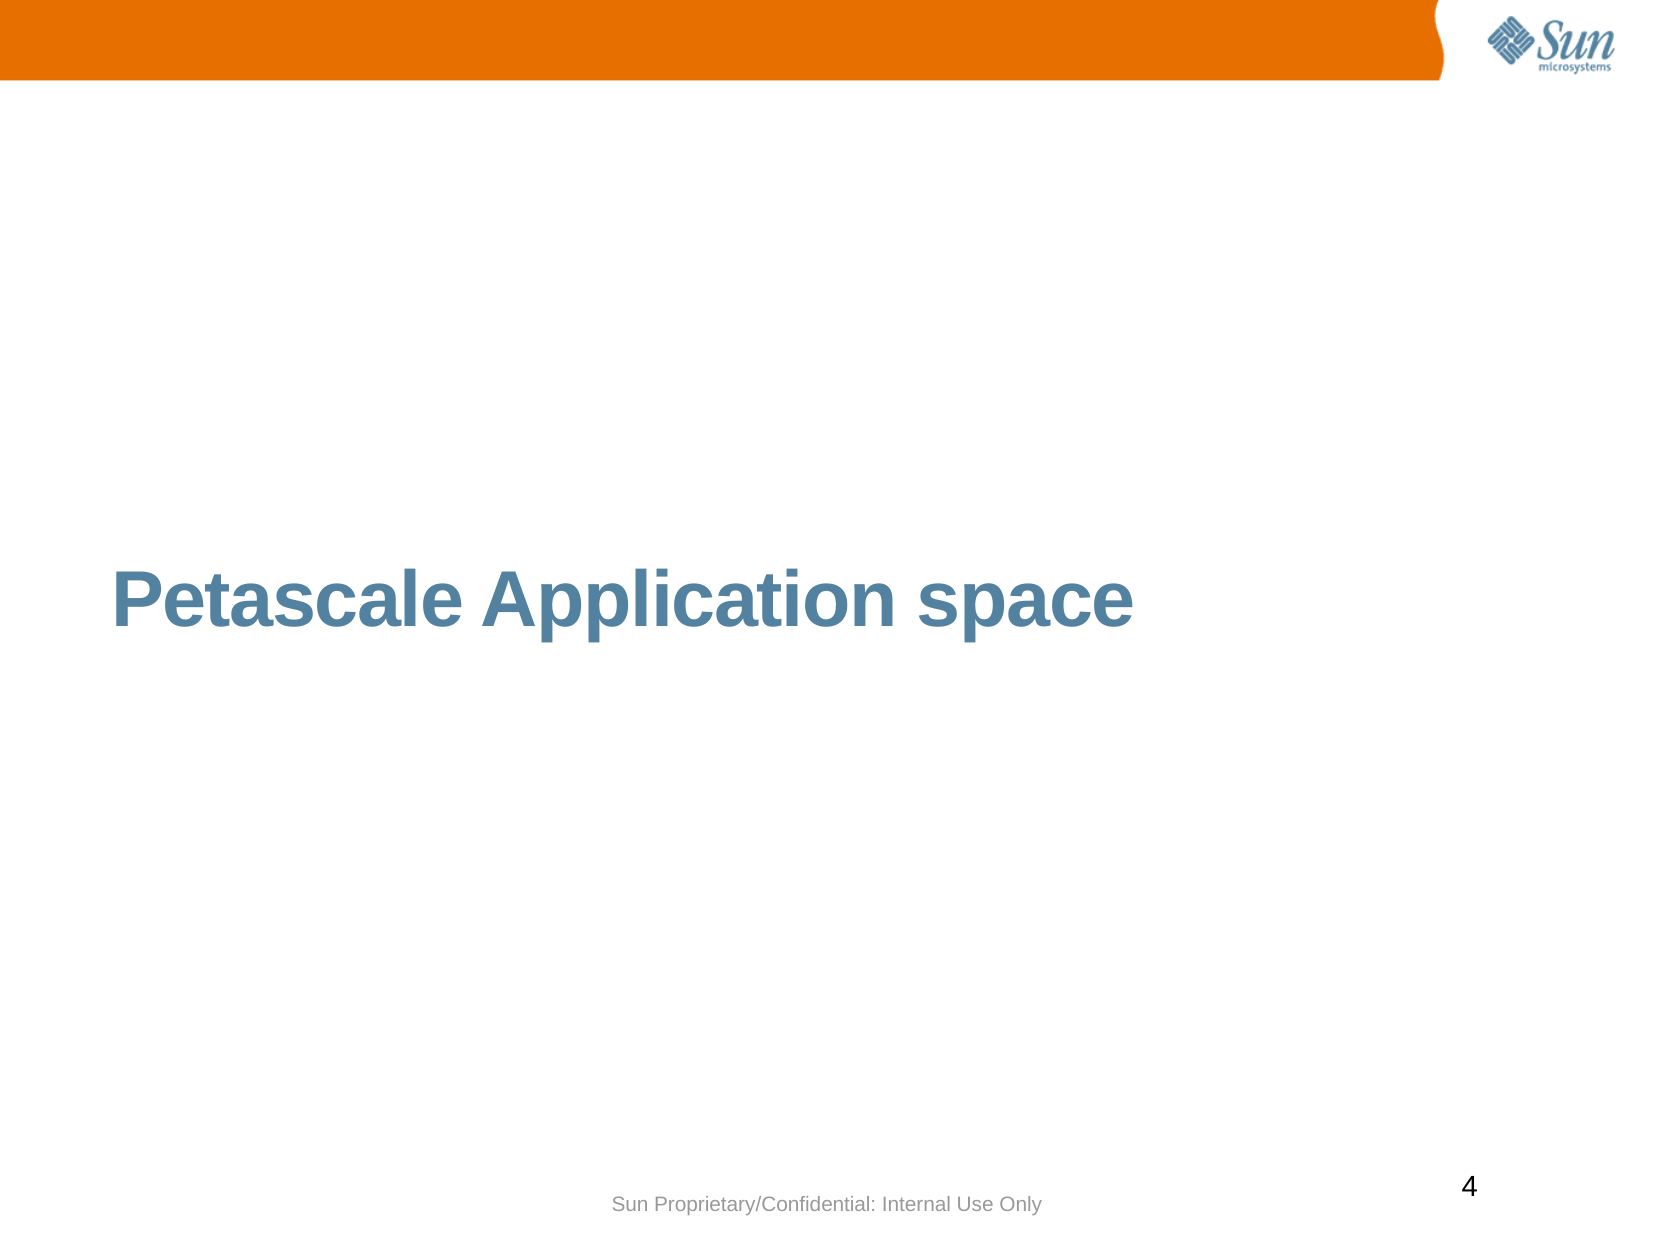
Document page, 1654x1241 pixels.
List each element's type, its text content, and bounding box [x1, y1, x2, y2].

picture [0, 0, 1654, 83]
title Petascale Application space [111, 562, 1613, 678]
